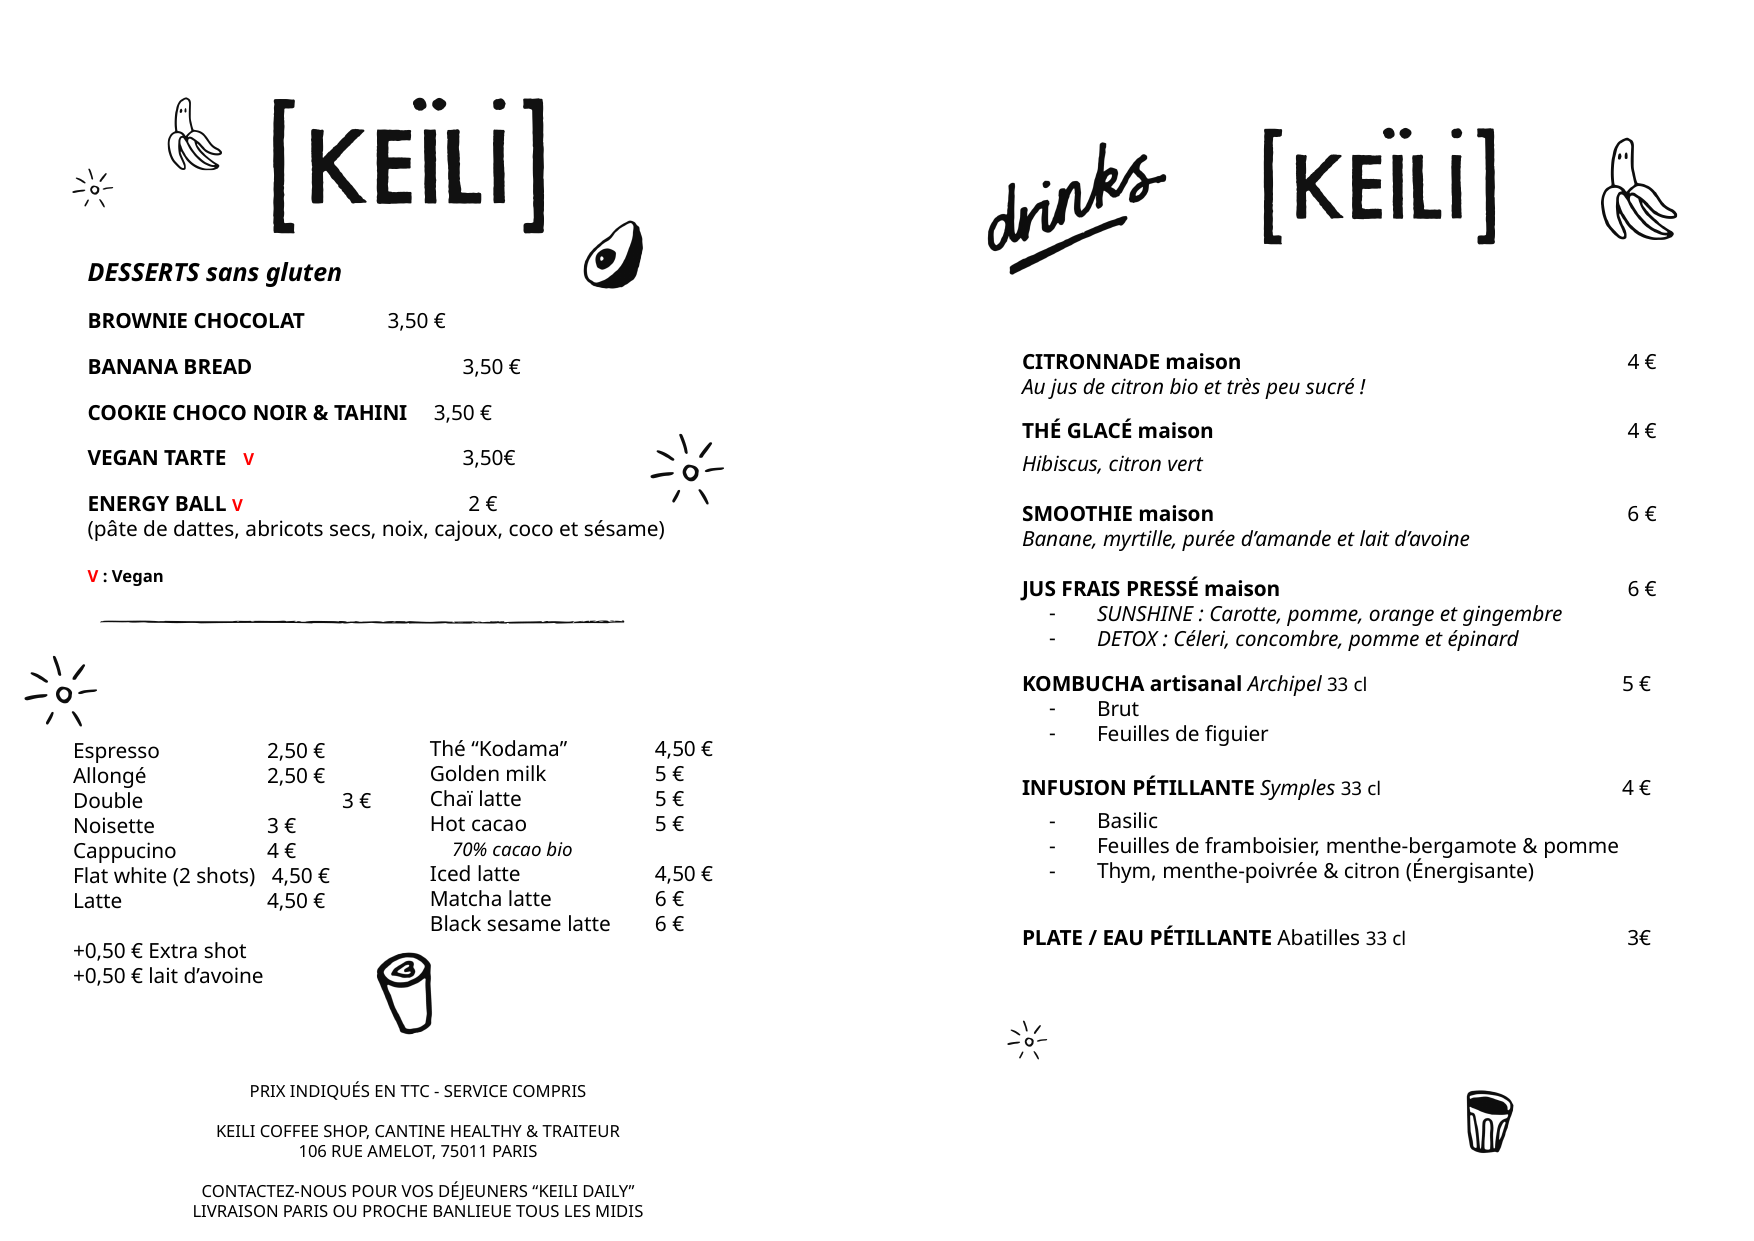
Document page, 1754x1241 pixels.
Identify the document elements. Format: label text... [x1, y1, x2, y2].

picture [97, 619, 625, 624]
text_box CITRONNADE maison 4 € Au jus de citron bio et très peu sucré ! THÉ GLACÉ maison 4 € Hibiscus, citron vert SMOOTHIE maison 6 € Banane, myrtille, purée d’amande et lait d’avoine JUS FRAIS PRESSÉ maison 6 € SUNSHINE : Carotte, pomme, orange et gingembre DETOX : Céleri, concombre, pomme et épinard KOMBUCHA artisanal Archipel 33 cl 5 € Brut Feuilles de figuier INFUSION PÉTILLANTE Symples 33 cl 4 € Basilic Feuilles de framboisier, menthe-bergamote & pomme Thym, menthe-poivrée & citron (Énergisante) PLATE / EAU PÉTILLANTE Abatilles 33 cl 3€ [1007, 275, 1754, 937]
text_box Espresso 2,50 € Allongé 2,50 € Double 3 € Noisette 3 € Cappucino 4 € Flat white (2 shots) 4,50 € Latte 4,50 € +0,50 € Extra shot +0,50 € lait d’avoine [58, 672, 438, 1046]
picture [704, 433, 725, 507]
picture [361, 936, 459, 1045]
picture [72, 168, 114, 210]
text_box PRIX INDIQUÉS EN TTC - SERVICE COMPRIS KEILI COFFEE SHOP, CANTINE HEALTHY & TRAITEUR 106 RUE AMELOT, 75011 PARIS CONTACTEZ-NOUS POUR VOS DÉJEUNERS “KEILI DAILY” LIVRAISON PARIS OU PROCHE BANLIEUE TOUS LES MIDIS [72, 1066, 764, 1241]
picture [977, 125, 1173, 300]
picture [586, 209, 651, 241]
picture [167, 97, 223, 171]
text_box DESSERTS sans gluten BROWNIE CHOCOLAT 3,50 € BANANA BREAD 3,50 € COOKIE CHOCO NOIR & TAHINI 3,50 € VEGAN TARTE V 3,50€ ENERGY BALL V 2 € (pâte de dattes, abricots secs, noix, cajoux, coco et sésame) V : Vegan [72, 241, 704, 571]
picture [1260, 127, 1501, 251]
text_box Thé “Kodama” 4,50 € Golden milk 5 € Chaï latte 5 € Hot cacao 5 € 70% cacao bio Iced latte 4,50 € Matcha latte 6 € Black sesame latte 6 € [415, 695, 774, 973]
picture [1007, 1020, 1048, 1061]
picture [269, 97, 551, 241]
picture [1449, 1078, 1524, 1162]
picture [24, 655, 98, 729]
picture [1600, 137, 1679, 241]
